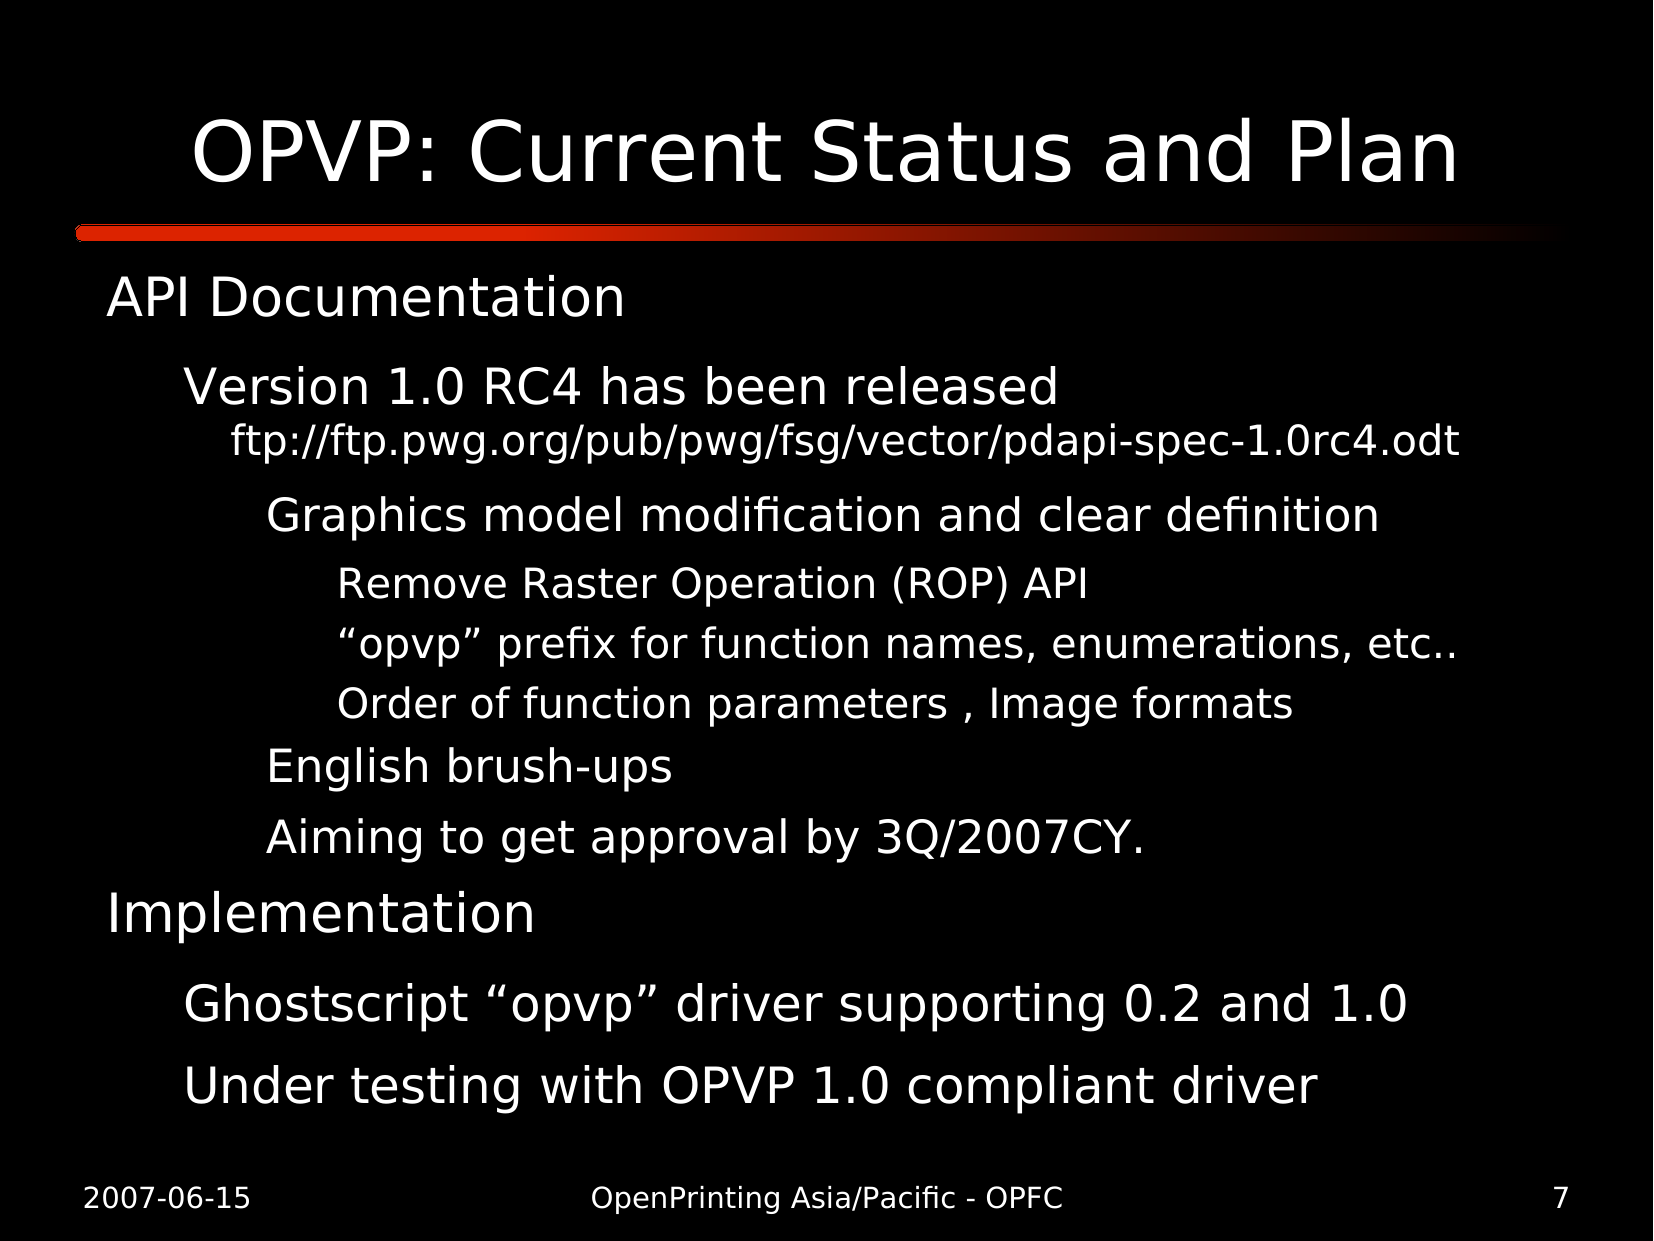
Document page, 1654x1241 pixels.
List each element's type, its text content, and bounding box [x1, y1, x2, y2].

title OPVP: Current Status and Plan [82, 49, 1571, 257]
list API Documentation Version 1.0 RC4 has been released ftp://ftp.pwg.org/pub/pwg/fsg/vector/pdapi-spec-1.0rc4.odt Graphics model modification and clear definition Remove Raster Operation (ROP) API “opvp” prefix for function names, enumerations, etc.. Order of function parameters , Image formats English brush-ups Aiming to get approval by 3Q/2007CY. Implementation Ghostscript “opvp” driver supporting 0.2 and 1.0 Under testing with OPVP 1.0 compliant driver [88, 265, 1576, 1116]
